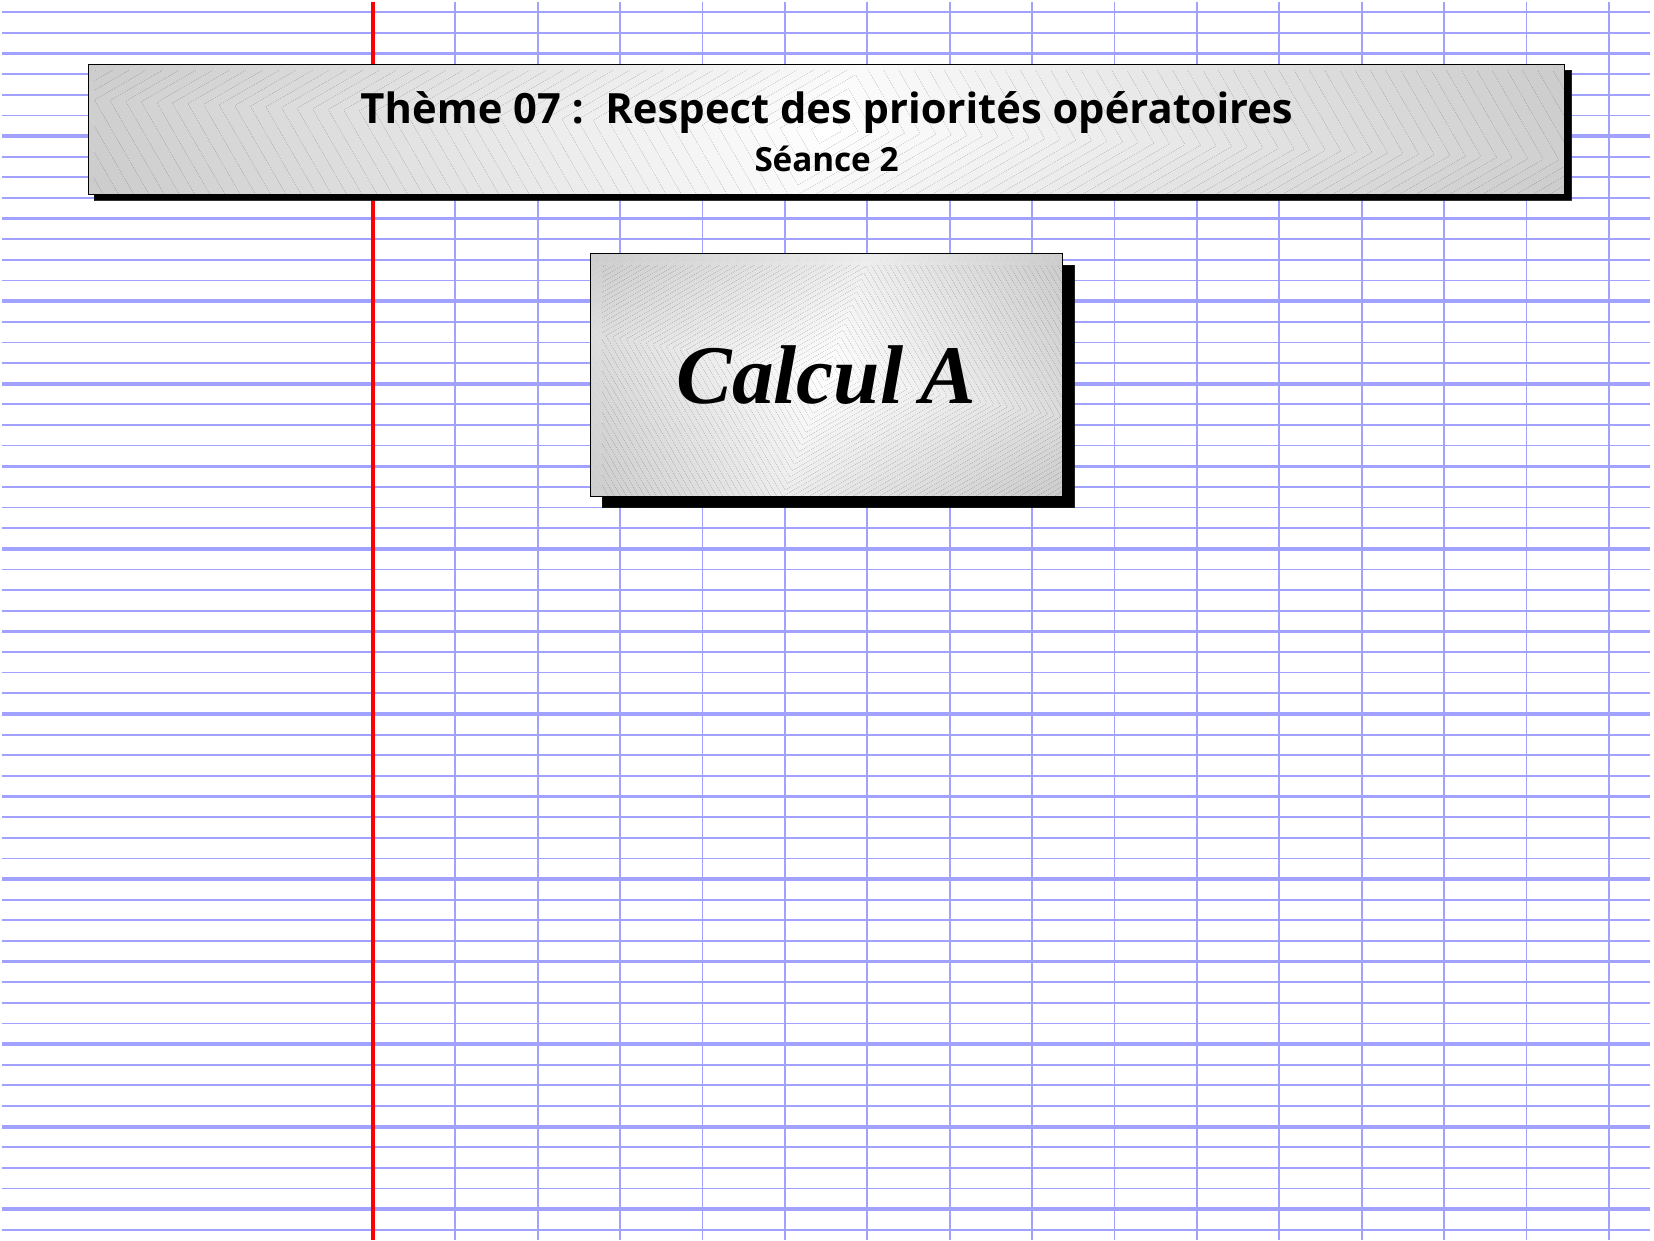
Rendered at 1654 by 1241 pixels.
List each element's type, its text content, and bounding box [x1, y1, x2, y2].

text_box Calcul A [590, 253, 1063, 497]
picture [0, 0, 1654, 1241]
text_box Thème 07 : Respect des priorités opératoires Séance 2 [88, 64, 1565, 195]
